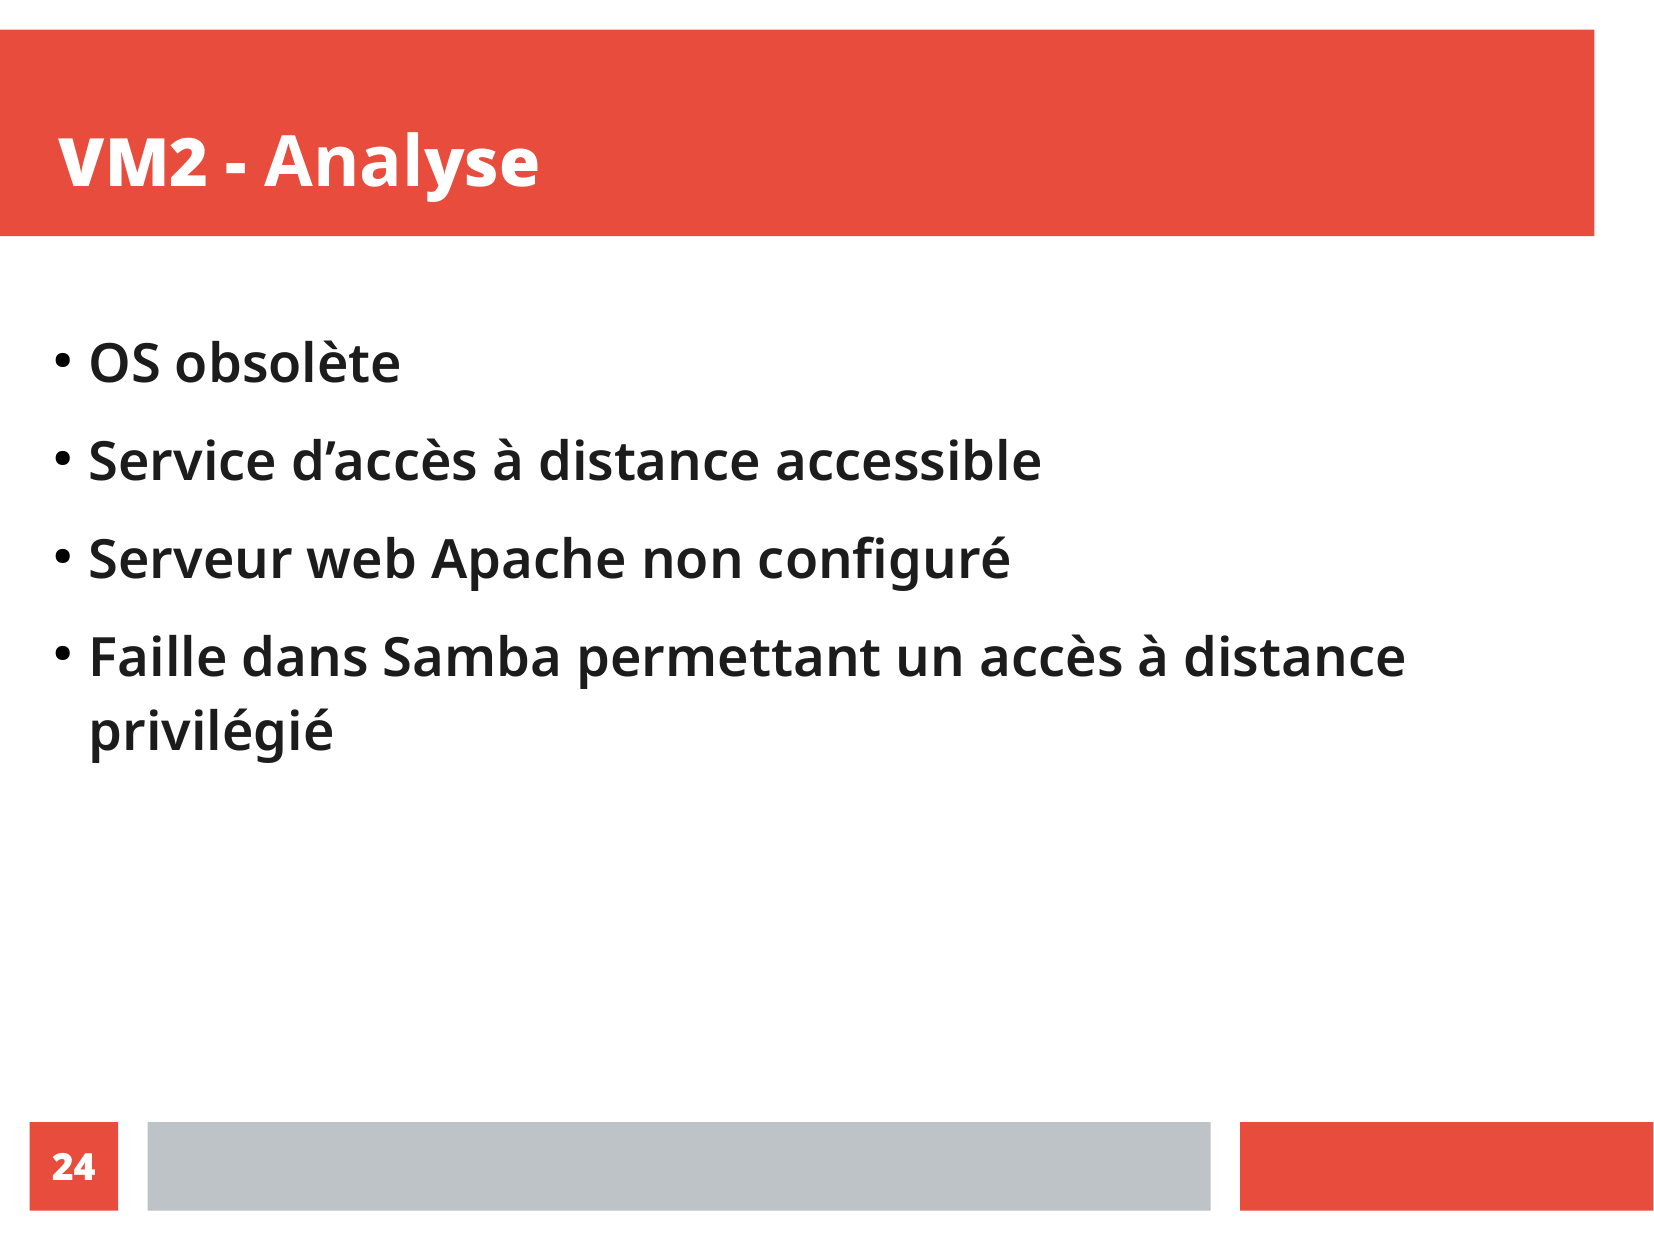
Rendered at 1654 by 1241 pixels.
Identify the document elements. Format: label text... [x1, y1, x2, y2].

list OS obsolète Service d’accès à distance accessible Serveur web Apache non configuré Faille dans Samba permettant un accès à distance privilégié [53, 324, 1560, 1093]
title VM2 - Analyse [59, 59, 1595, 207]
